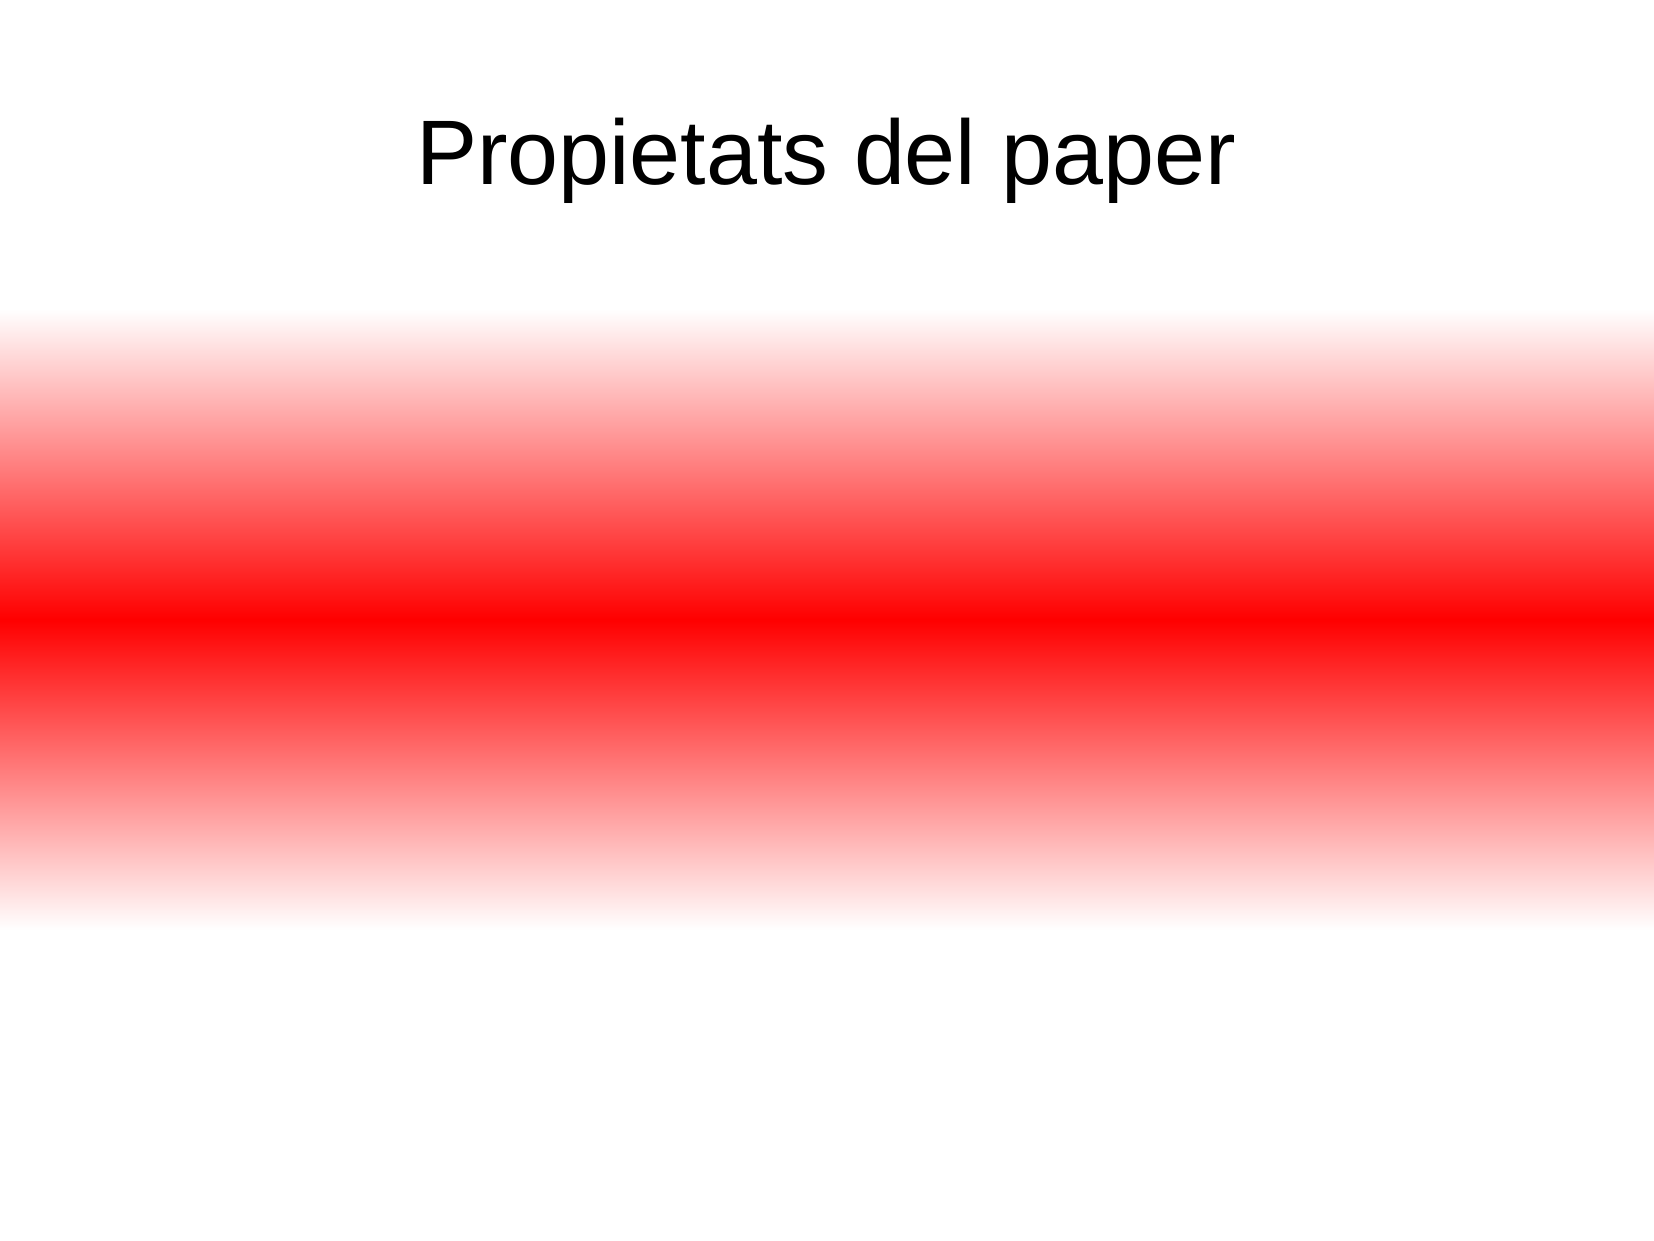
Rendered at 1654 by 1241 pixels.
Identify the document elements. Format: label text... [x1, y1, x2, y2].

title Propietats del paper [82, 56, 1571, 250]
